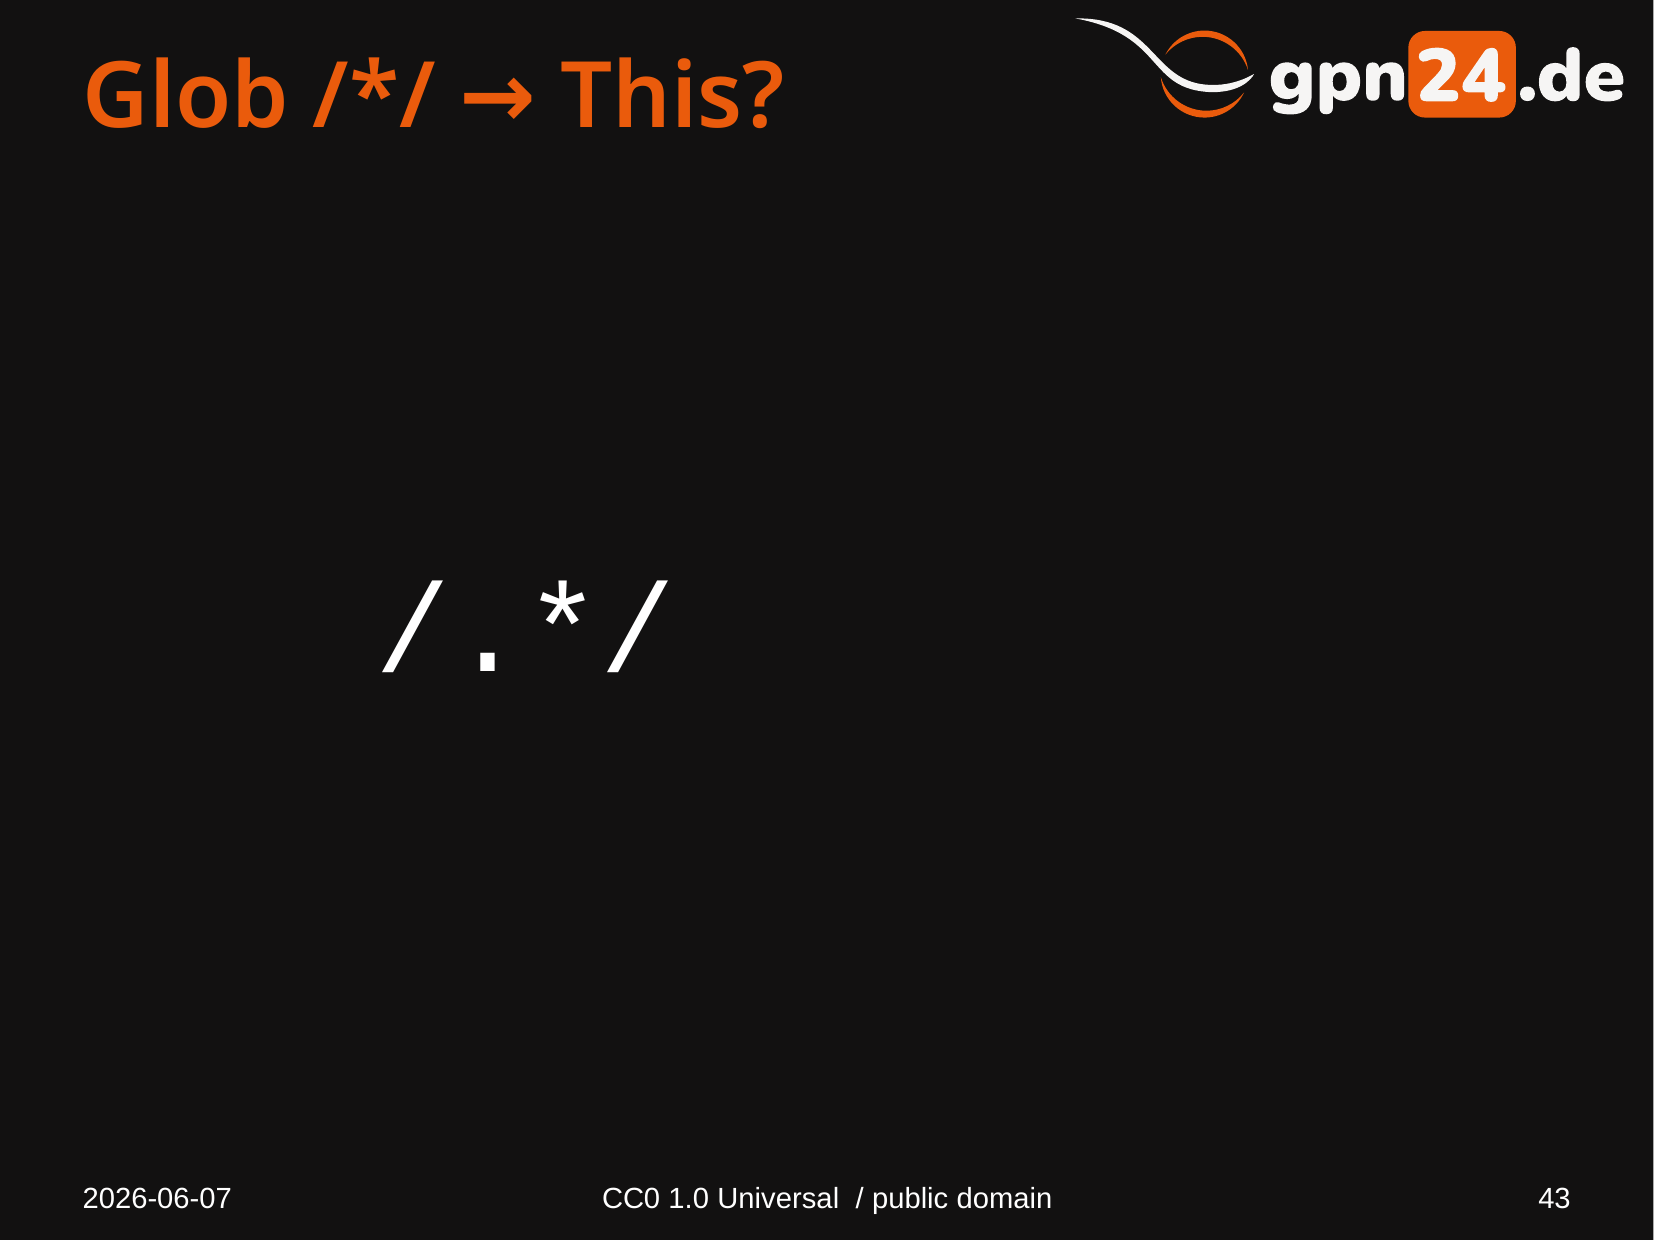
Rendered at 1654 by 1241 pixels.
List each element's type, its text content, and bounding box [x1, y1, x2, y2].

title Glob /*/ → This? [82, 28, 1004, 155]
list /.*/ [82, 206, 1571, 956]
